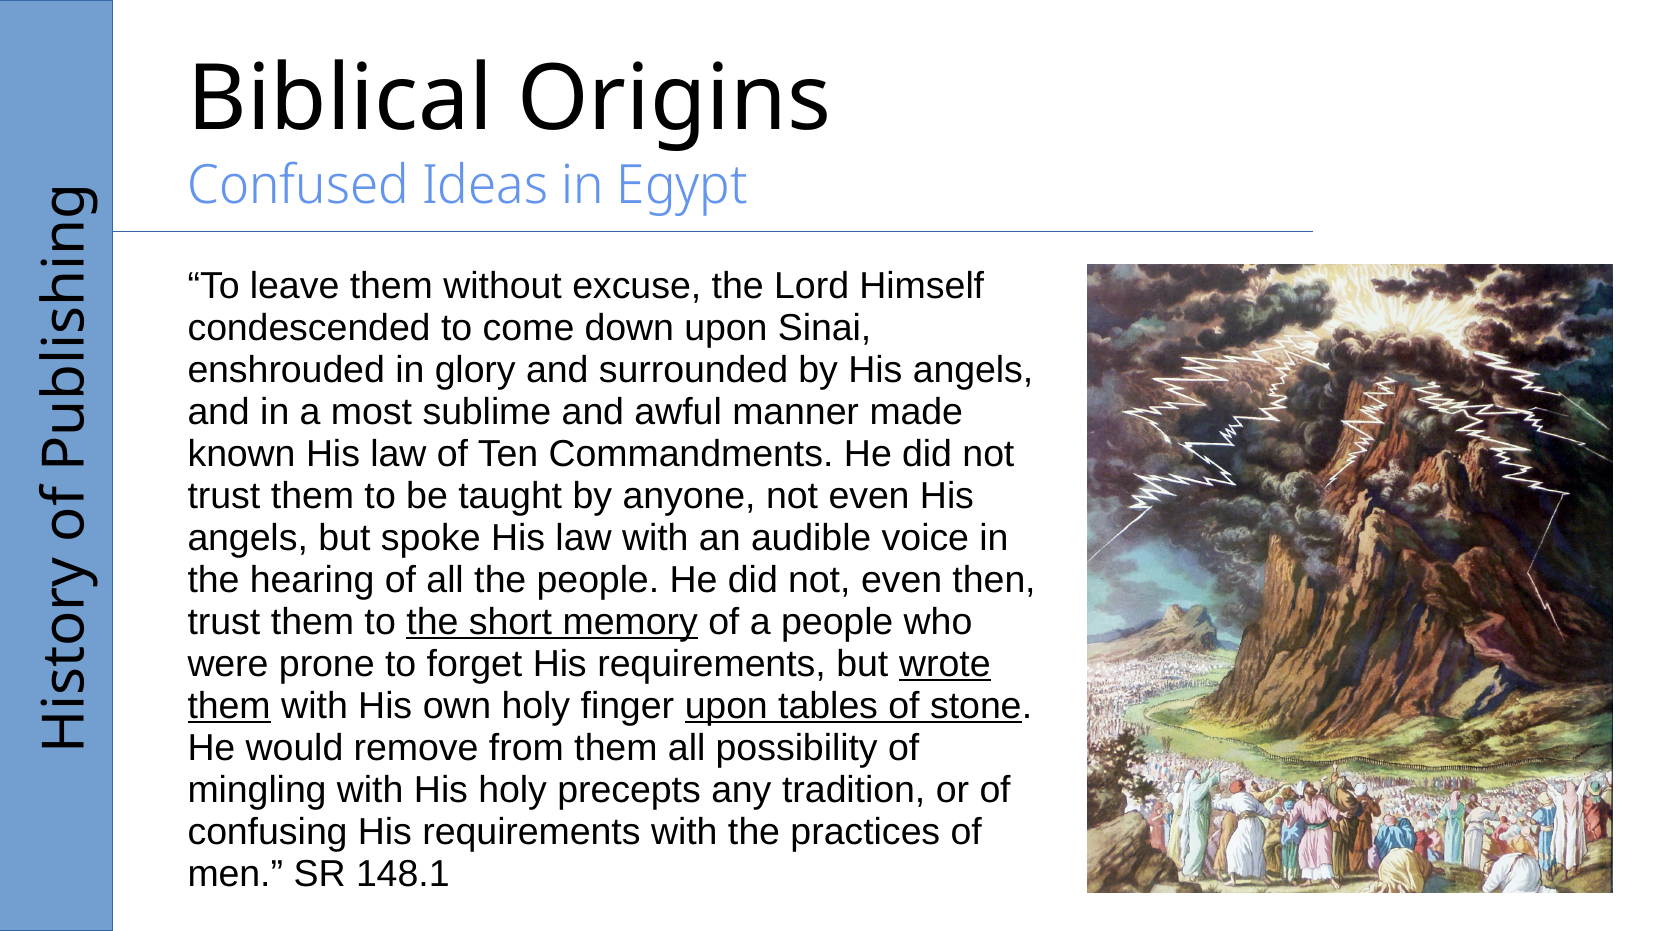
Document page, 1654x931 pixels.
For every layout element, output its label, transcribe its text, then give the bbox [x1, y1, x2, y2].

text_box [0, 0, 113, 931]
title Biblical Origins [187, 33, 1571, 125]
text_box History of Publishing [13, 37, 105, 901]
title Confused Ideas in Egypt [187, 125, 1571, 239]
picture [1087, 264, 1613, 893]
subtitle “To leave them without excuse, the Lord Himself condescended to come down upon Sinai, enshrouded in glory and surrounded by His angels, and in a most sublime and awful manner made known His law of Ten Commandments. He did not trust them to be taught by anyone, not even His angels, but spoke His law with an audible voice in the hearing of all the people. He did not, even then, trust them to the short memory of a people who were prone to forget His requirements, but wrote them with His own holy finger upon tables of stone. He would remove from them all possibility of mingling with His holy precepts any tradition, or of confusing His requirements with the practices of men.” SR 148.1 [187, 264, 1051, 895]
